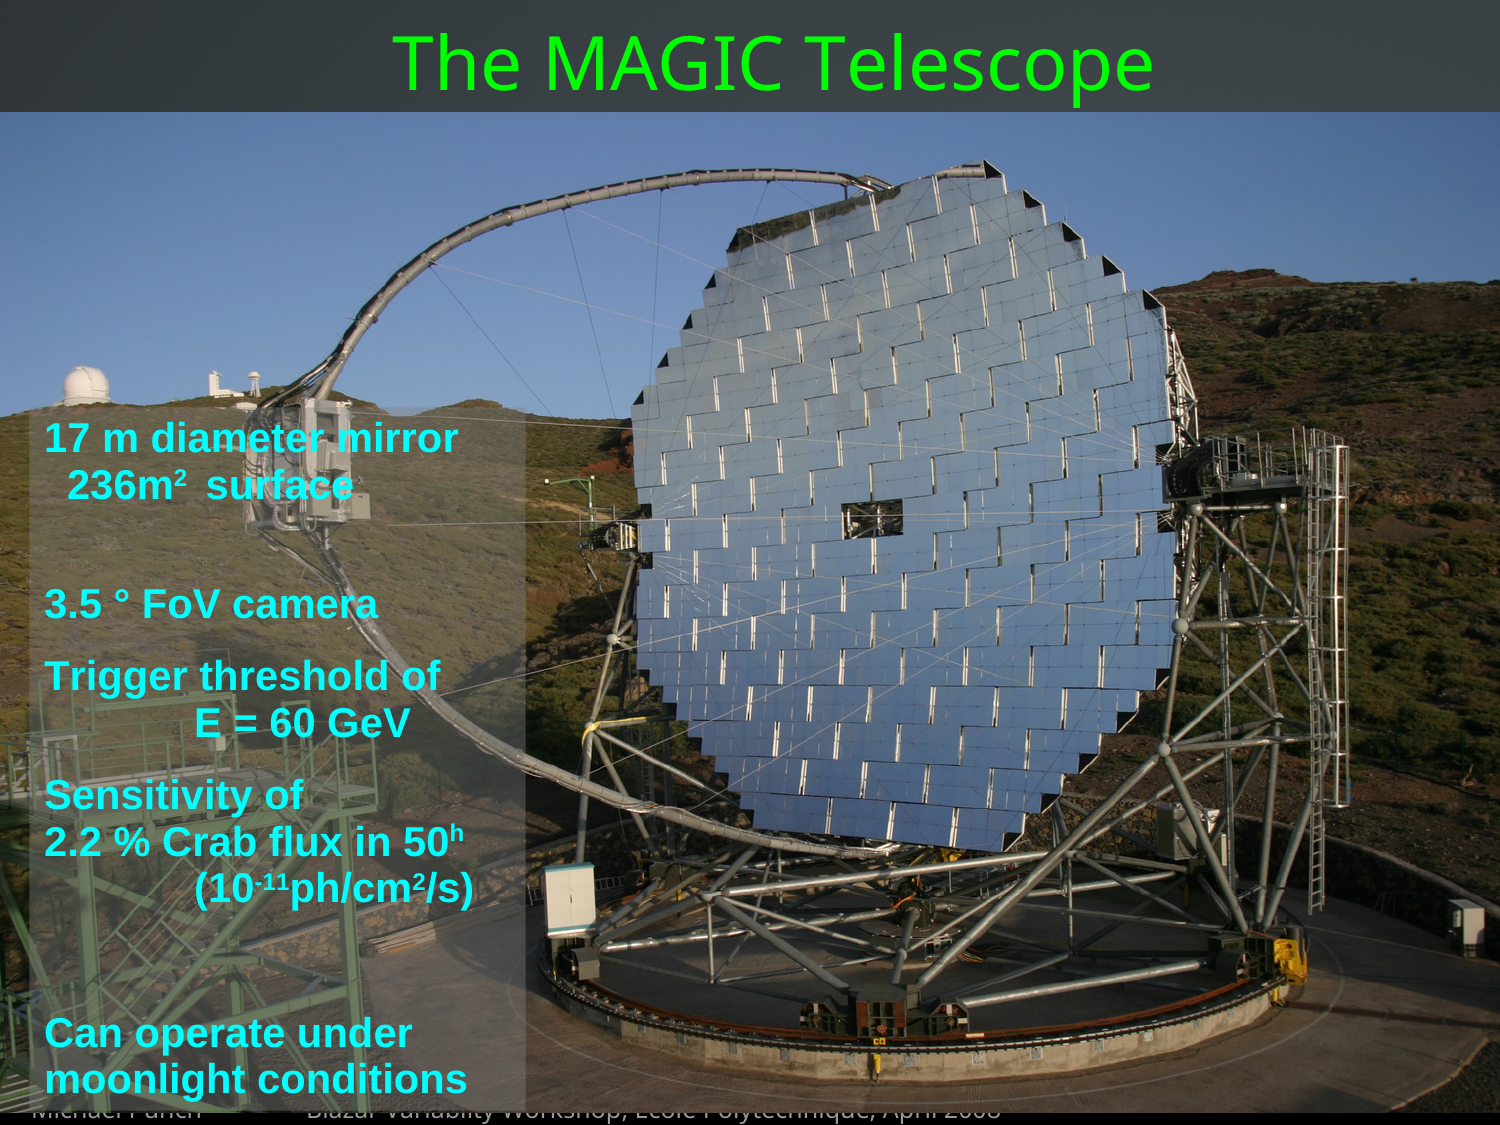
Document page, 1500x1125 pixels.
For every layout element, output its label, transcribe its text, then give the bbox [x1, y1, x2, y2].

picture [0, 0, 1500, 1125]
title The MAGIC Telescope [123, 8, 1425, 115]
text_box 17 m diameter mirror 236m2 surface 3.5 ° FoV camera Trigger threshold of E = 60 GeV Sensitivity of 2.2 % Crab flux in 50h (10-11ph/cm2/s) Can operate under moonlight conditions [29, 407, 526, 1111]
